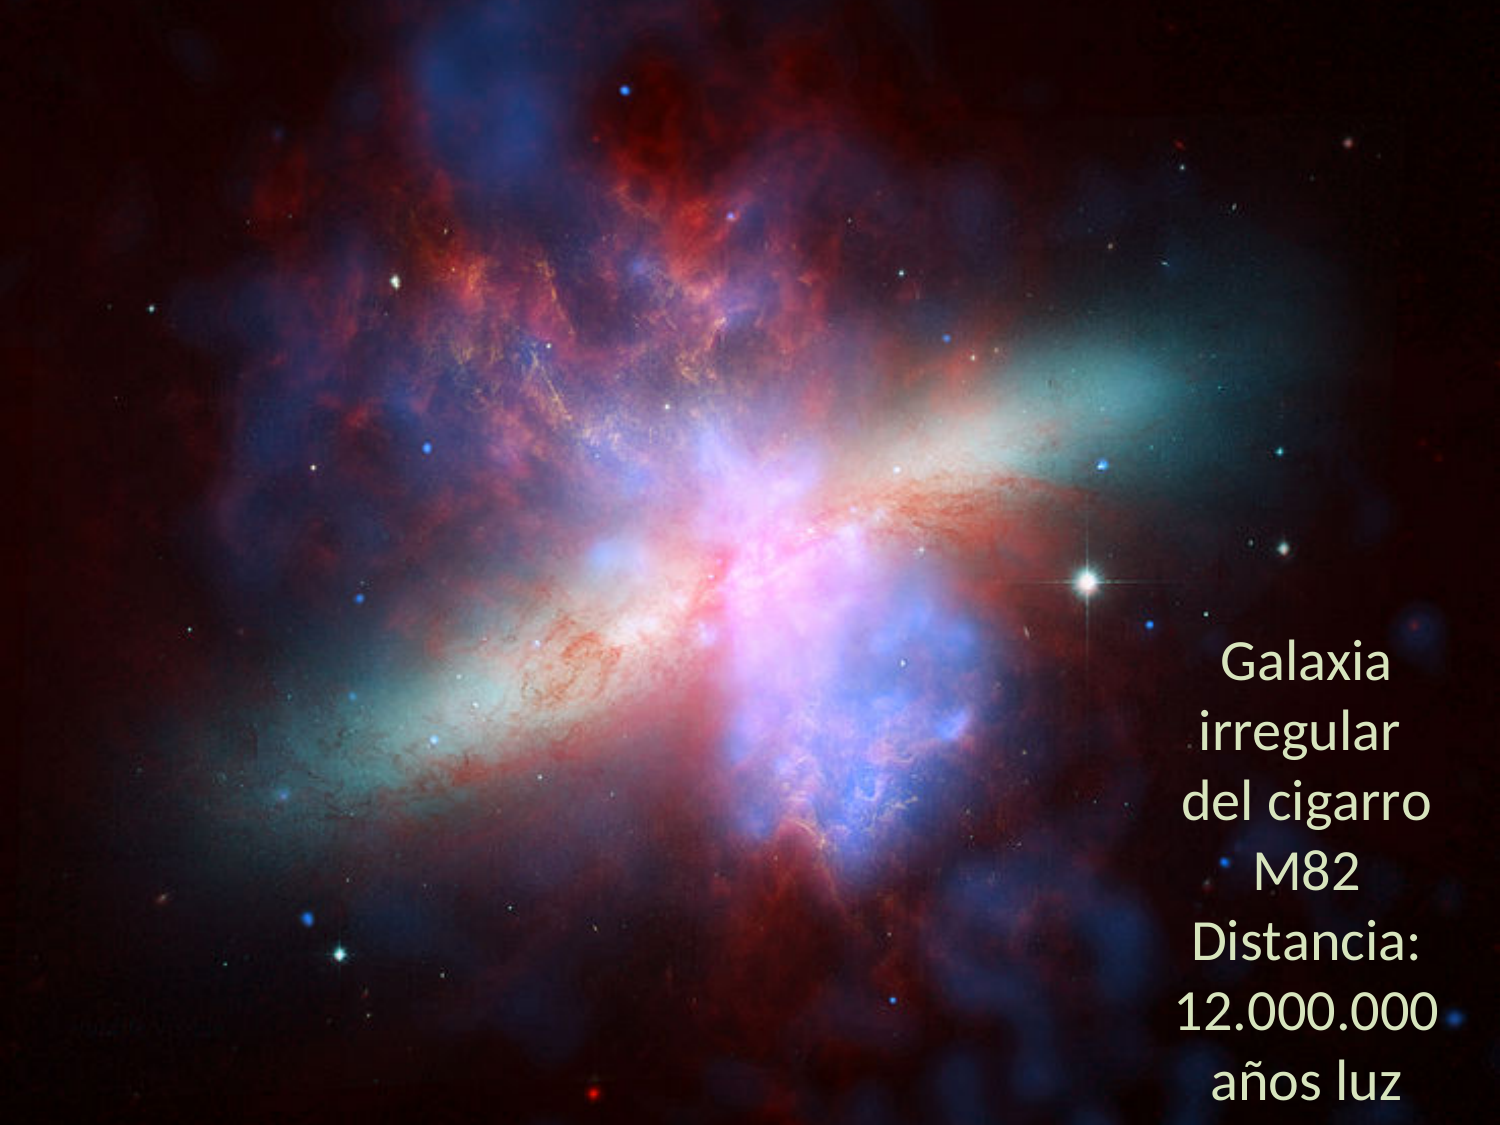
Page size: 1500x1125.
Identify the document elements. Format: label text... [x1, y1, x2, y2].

title Galaxia irregular del cigarro M82 Distancia: 12.000.000 años luz [1113, 574, 1500, 1125]
picture [0, 0, 1500, 1125]
